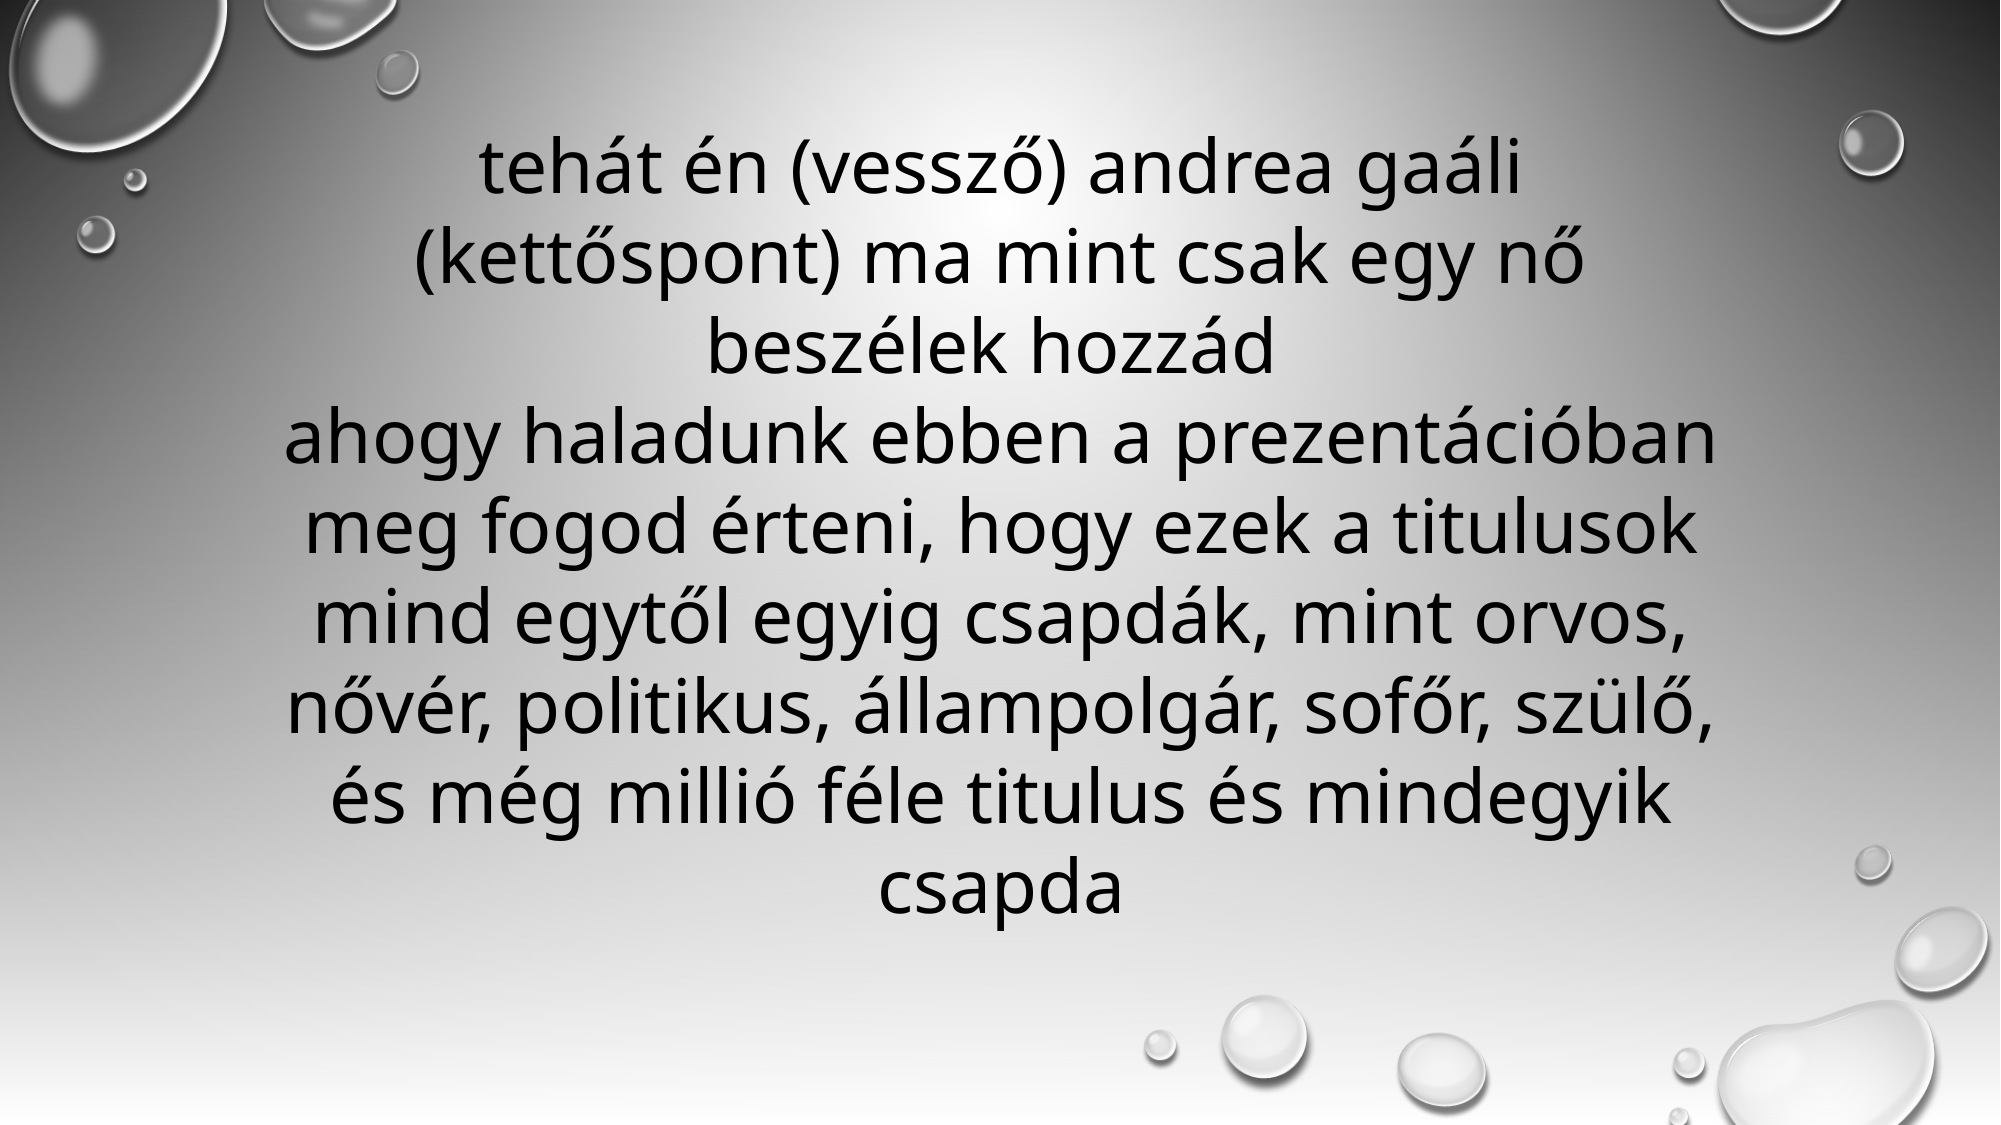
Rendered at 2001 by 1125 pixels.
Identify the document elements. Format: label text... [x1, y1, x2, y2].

picture [0, 0, 2000, 1125]
text_box tehát én (vessző) andrea gaáli (kettőspont) ma mint csak egy nő beszélek hozzád ahogy haladunk ebben a prezentációban meg fogod érteni, hogy ezek a titulusok mind egytől egyig csapdák, mint orvos, nővér, politikus, állampolgár, sofőr, szülő, és még millió féle titulus és mindegyik csapda [240, 110, 1763, 936]
